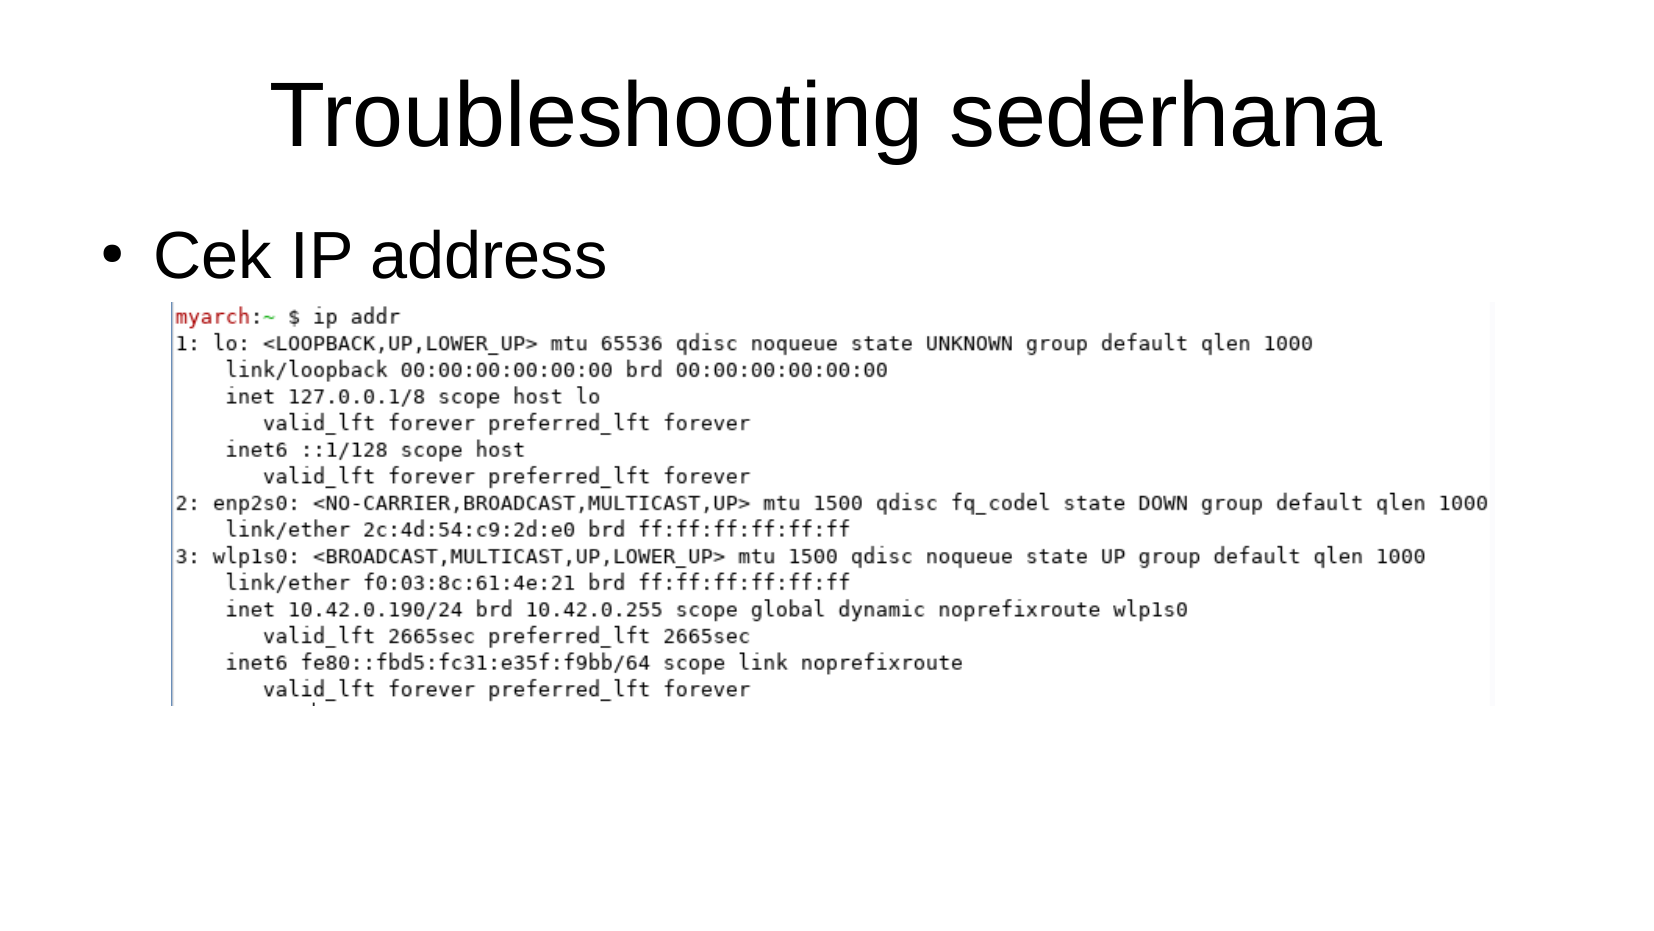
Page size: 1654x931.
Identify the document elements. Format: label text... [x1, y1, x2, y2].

picture [171, 302, 1495, 706]
title Troubleshooting sederhana [82, 37, 1571, 193]
list Cek IP address [82, 217, 1571, 758]
